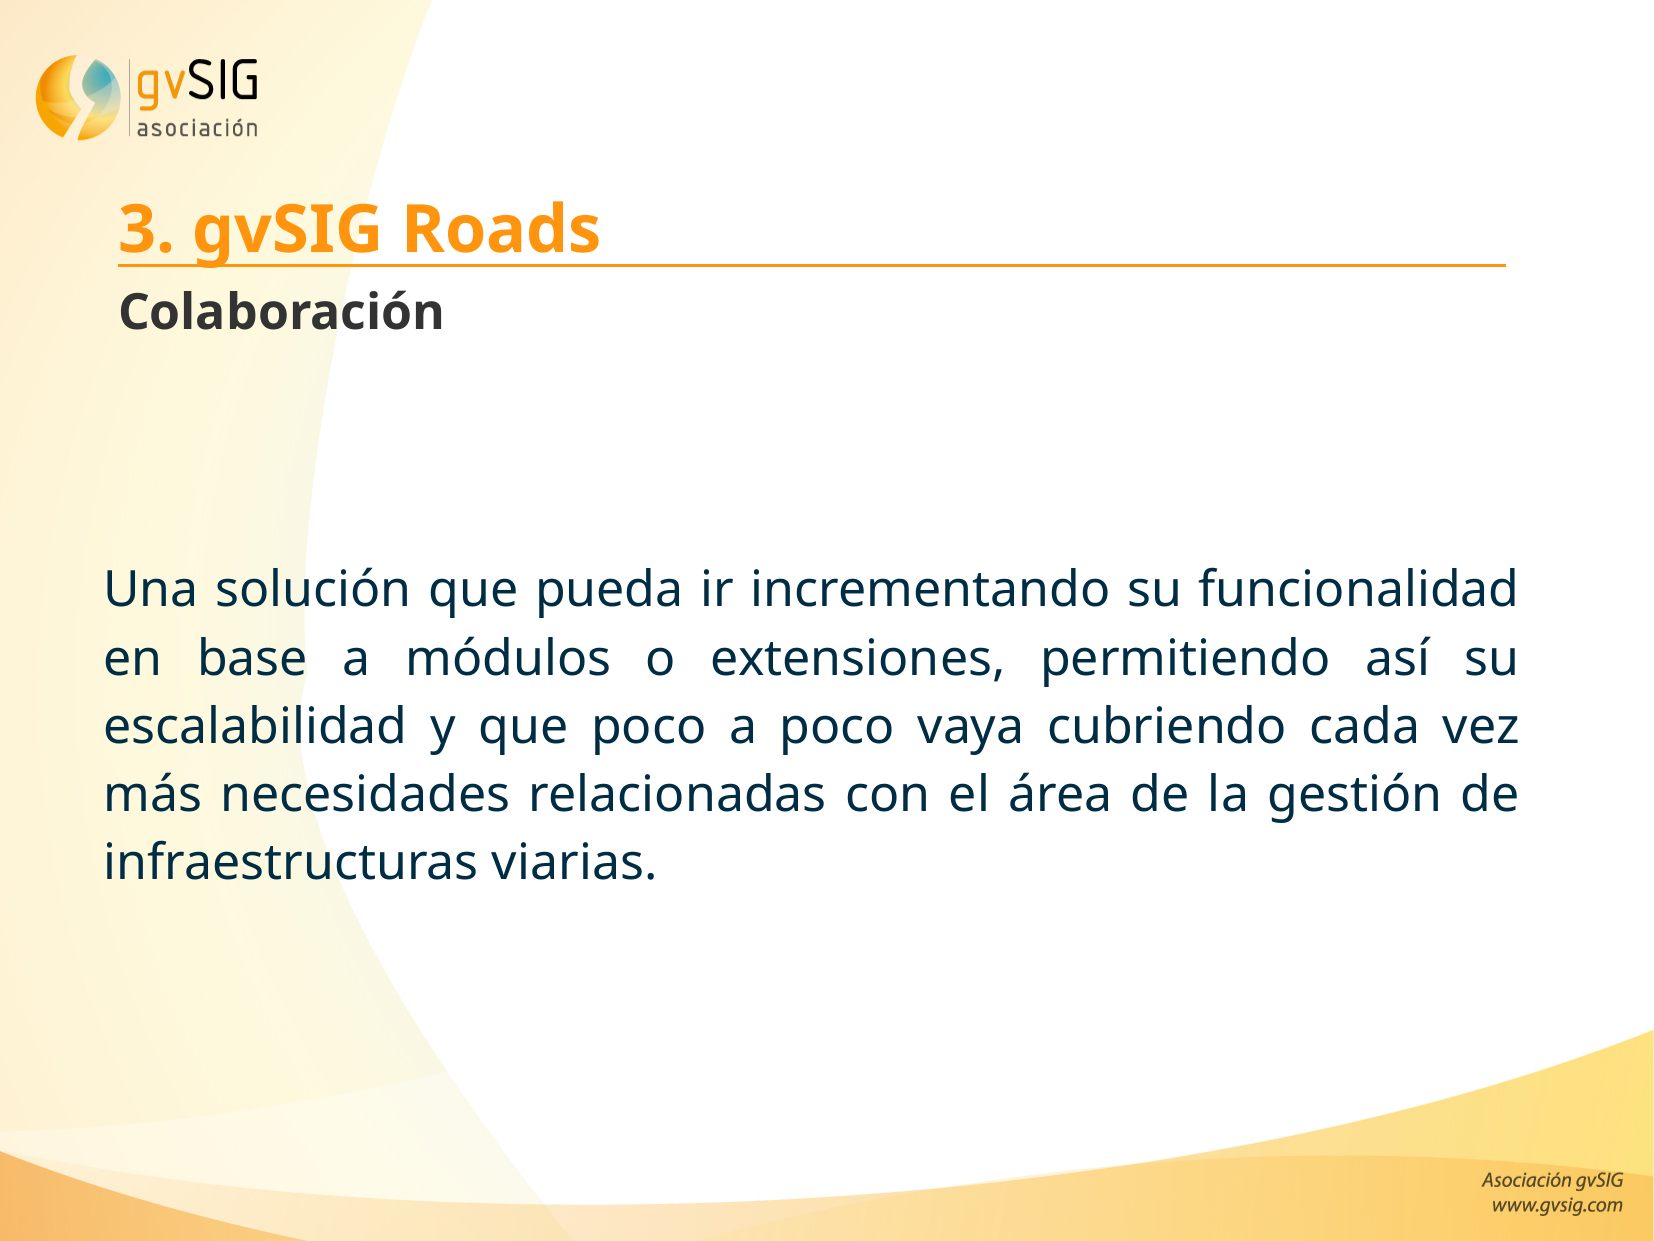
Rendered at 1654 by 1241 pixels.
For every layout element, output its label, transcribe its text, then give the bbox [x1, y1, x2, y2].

title Colaboración [118, 276, 1607, 414]
picture [0, 0, 1654, 1241]
text_box Una solución que pueda ir incrementando su funcionalidad en base a módulos o extensiones, permitiendo así su escalabilidad y que poco a poco vaya cubriendo cada vez más necesidades relacionadas con el área de la gestión de infraestructuras viarias. [88, 409, 1536, 975]
title 3. gvSIG Roads [118, 177, 1607, 276]
